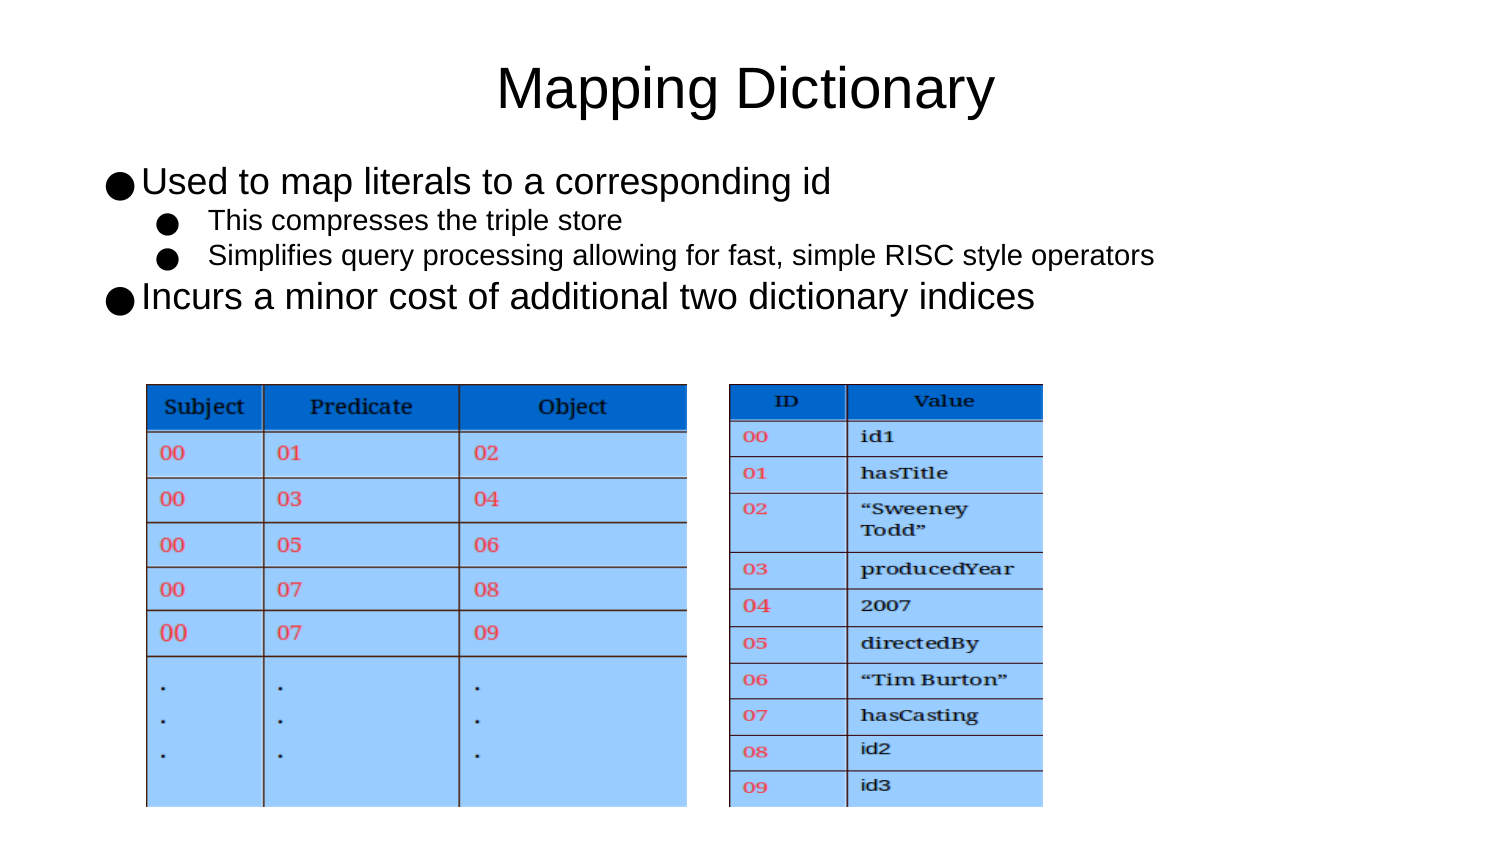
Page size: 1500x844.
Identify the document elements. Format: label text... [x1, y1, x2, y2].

text_box Used to map literals to a corresponding id This compresses the triple store Simplifies query processing allowing for fast, simple RISC style operators Incurs a minor cost of additional two dictionary indices [51, 141, 1449, 750]
text_box Mapping Dictionary [47, 35, 1445, 130]
picture [146, 384, 687, 807]
picture [729, 384, 1043, 807]
